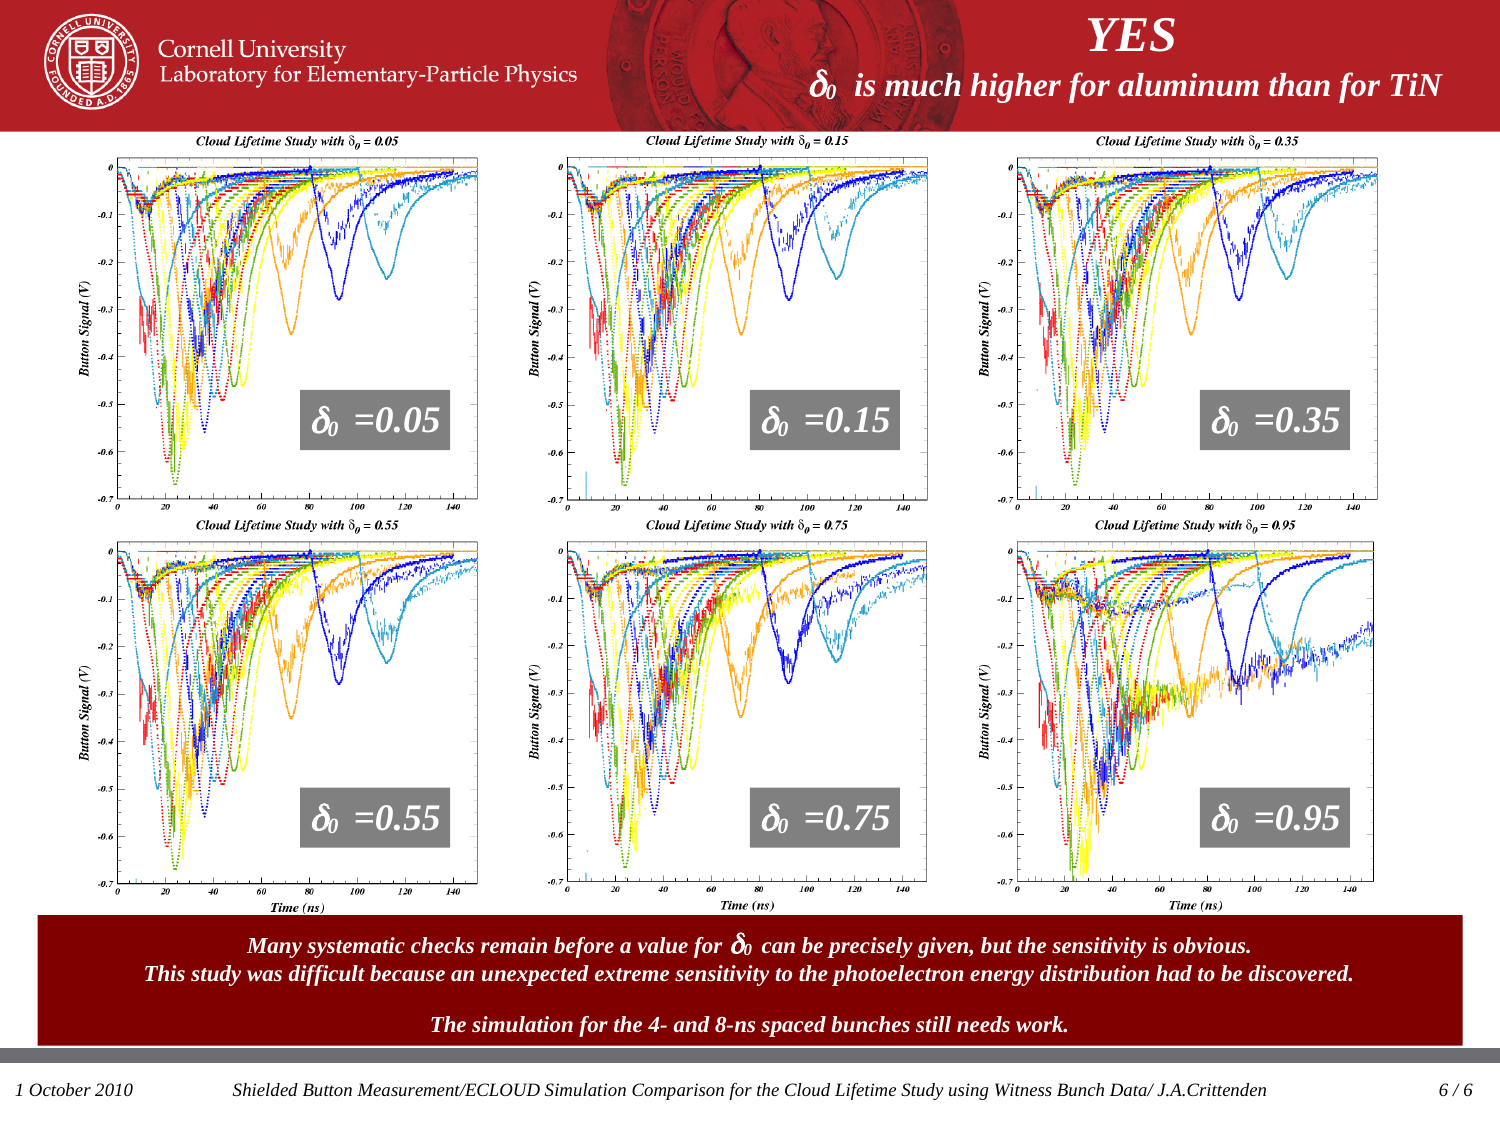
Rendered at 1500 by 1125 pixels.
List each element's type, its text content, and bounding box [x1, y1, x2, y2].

text_box d0 =0.35 [1199, 389, 1350, 451]
text_box d0 =0.15 [749, 389, 900, 451]
text_box d0 =0.05 [300, 389, 451, 451]
picture [0, 0, 1500, 132]
picture [975, 134, 1381, 915]
text_box d0 =0.95 [1199, 787, 1350, 848]
text_box d0 =0.55 [300, 787, 451, 848]
text_box Many systematic checks remain before a value for d0 can be precisely given, but the sensitivity is obvious. This study was difficult because an unexpected extreme sensitivity to the photoelectron energy distribution had to be discovered. The simulation for the 4- and 8-ns spaced bunches still needs work. [37, 915, 1463, 1046]
text_box YES d0 is much higher for aluminum than for TiN [749, 0, 1500, 113]
picture [75, 134, 481, 915]
text_box d0 =0.75 [749, 787, 900, 848]
picture [525, 134, 931, 915]
